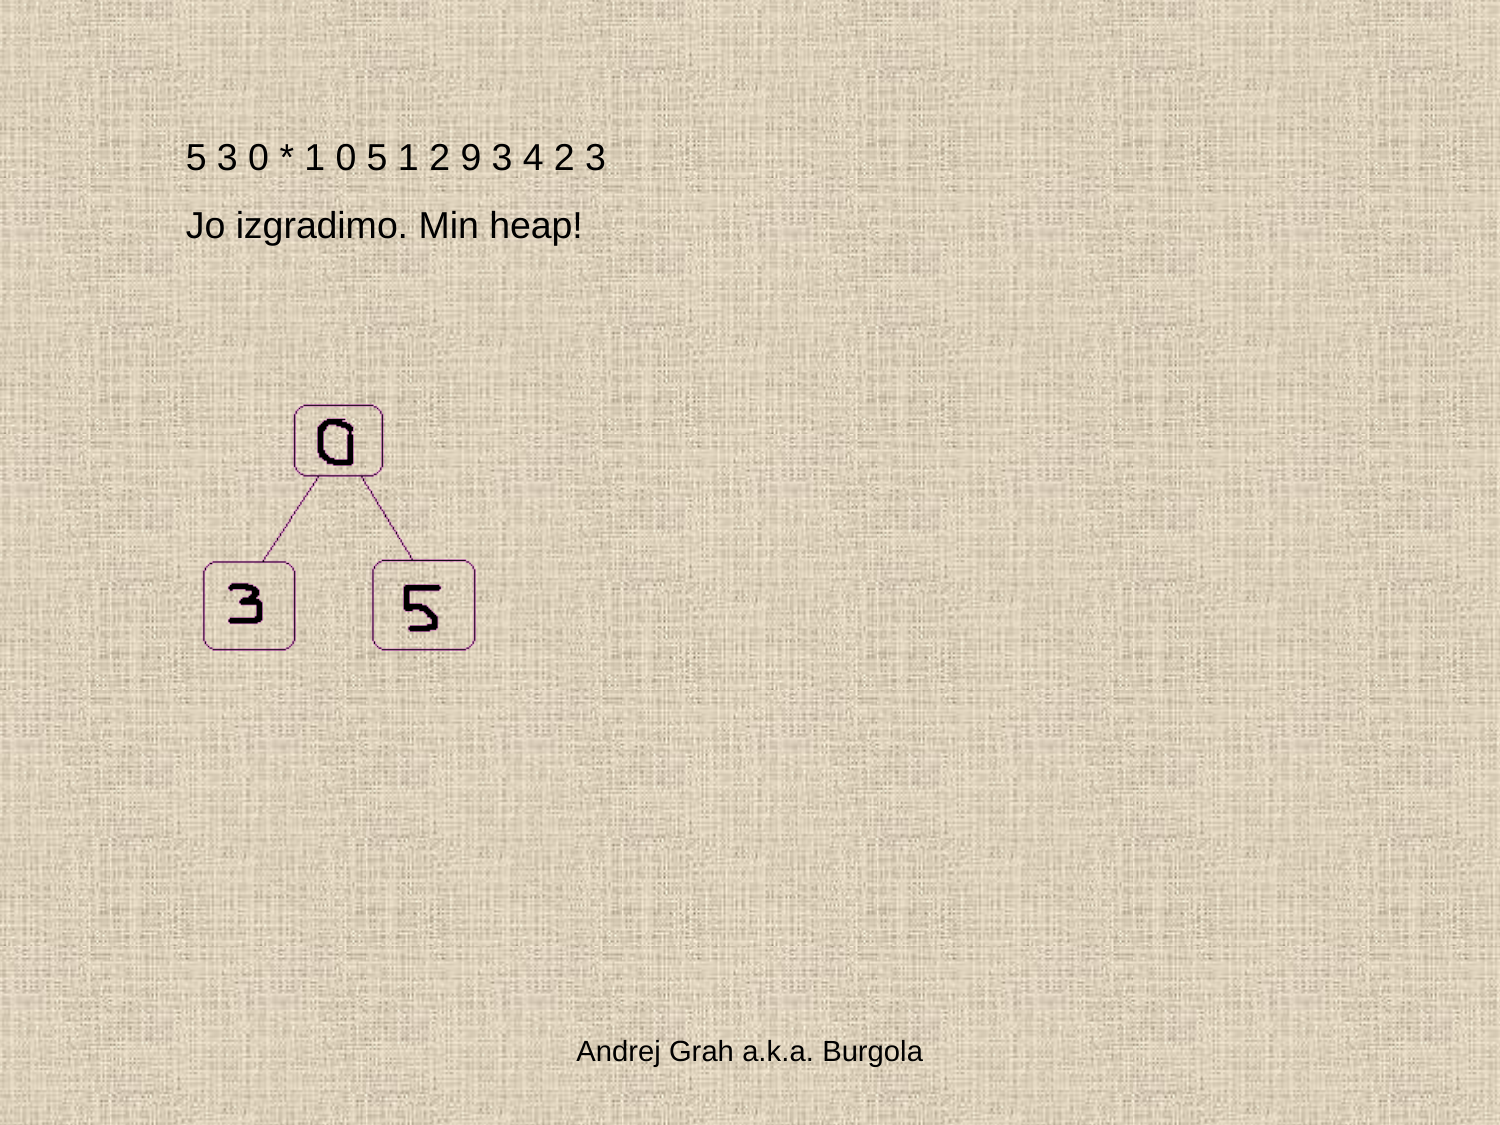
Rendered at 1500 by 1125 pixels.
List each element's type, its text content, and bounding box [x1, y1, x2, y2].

text_box Andrej Grah a.k.a. Burgola [512, 1024, 988, 1103]
picture [0, 0, 1500, 1125]
text_box 5 3 0 * 1 0 5 1 2 9 3 4 2 3 Jo izgradimo. Min heap! [171, 125, 1235, 255]
